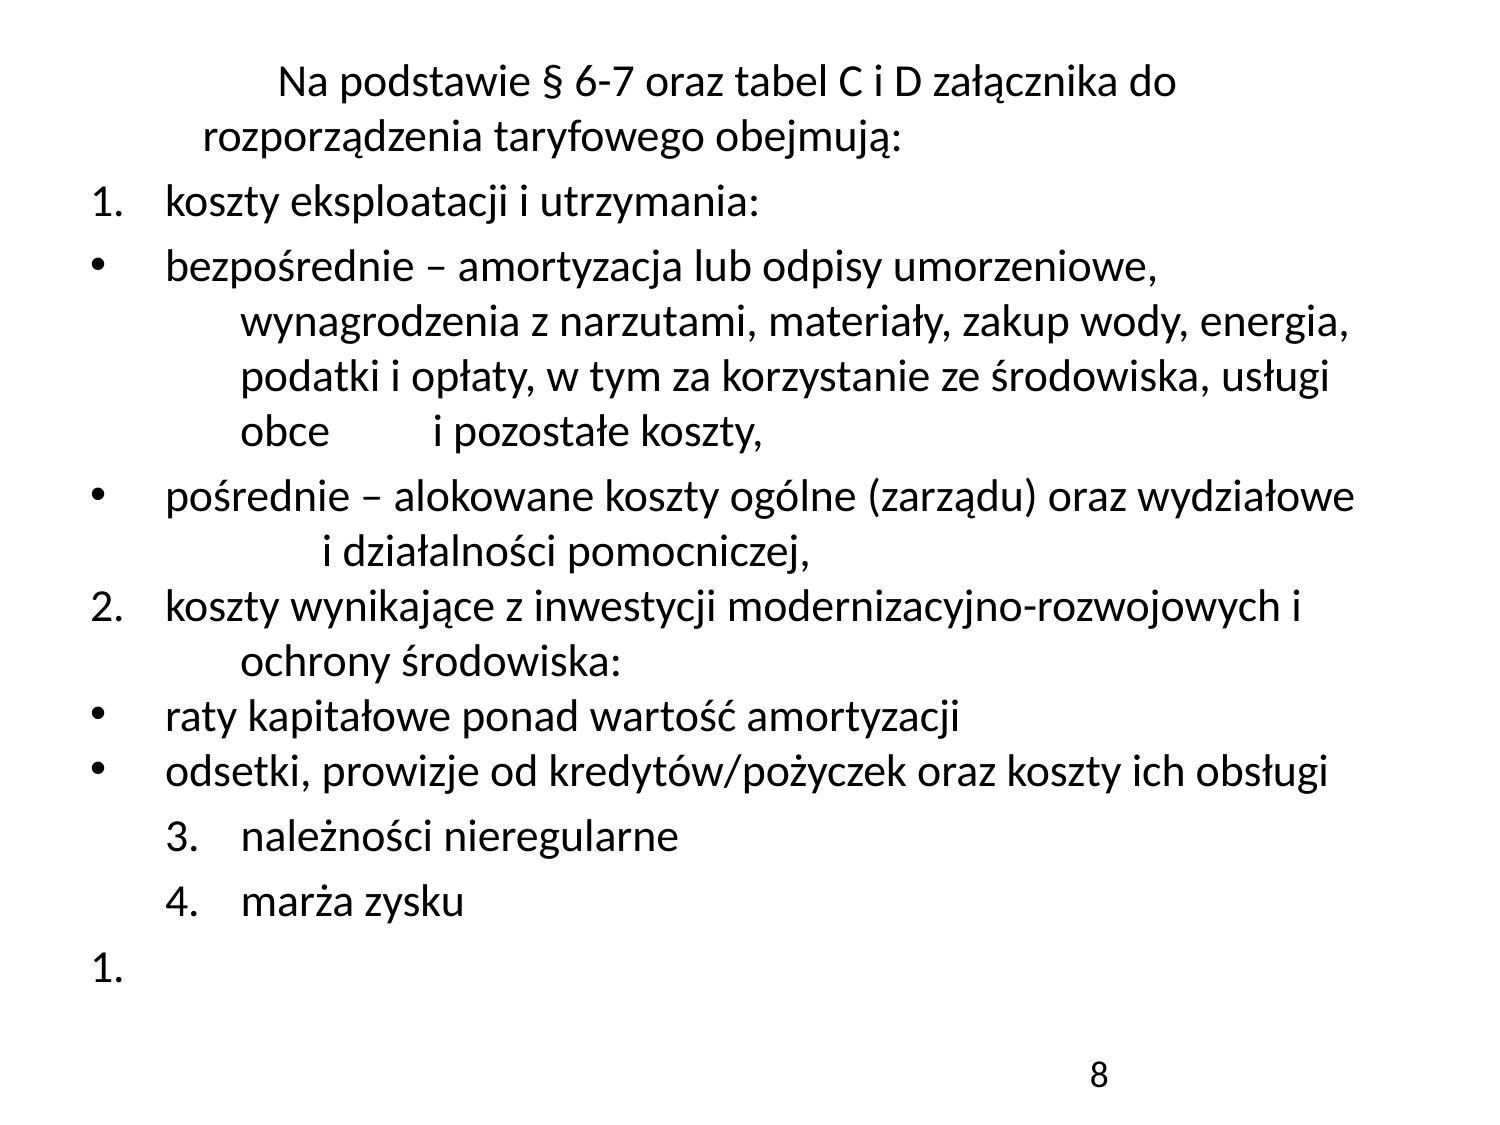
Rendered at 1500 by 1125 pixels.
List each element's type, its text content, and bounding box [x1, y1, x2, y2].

text_box 8 [1074, 1042, 1426, 1103]
list Na podstawie § 6-7 oraz tabel C i D załącznika do rozporządzenia taryfowego obejmują: koszty eksploatacji i utrzymania: bezpośrednie – amortyzacja lub odpisy umorzeniowe, wynagrodzenia z narzutami, materiały, zakup wody, energia, podatki i opłaty, w tym za korzystanie ze środowiska, usługi obce i pozostałe koszty, pośrednie – alokowane koszty ogólne (zarządu) oraz wydziałowe i działalności pomocniczej, koszty wynikające z inwestycji modernizacyjno-rozwojowych i ochrony środowiska: raty kapitałowe ponad wartość amortyzacji odsetki, prowizje od kredytów/pożyczek oraz koszty ich obsługi 3. należności nieregularne 4. marża zysku [75, 42, 1426, 1005]
